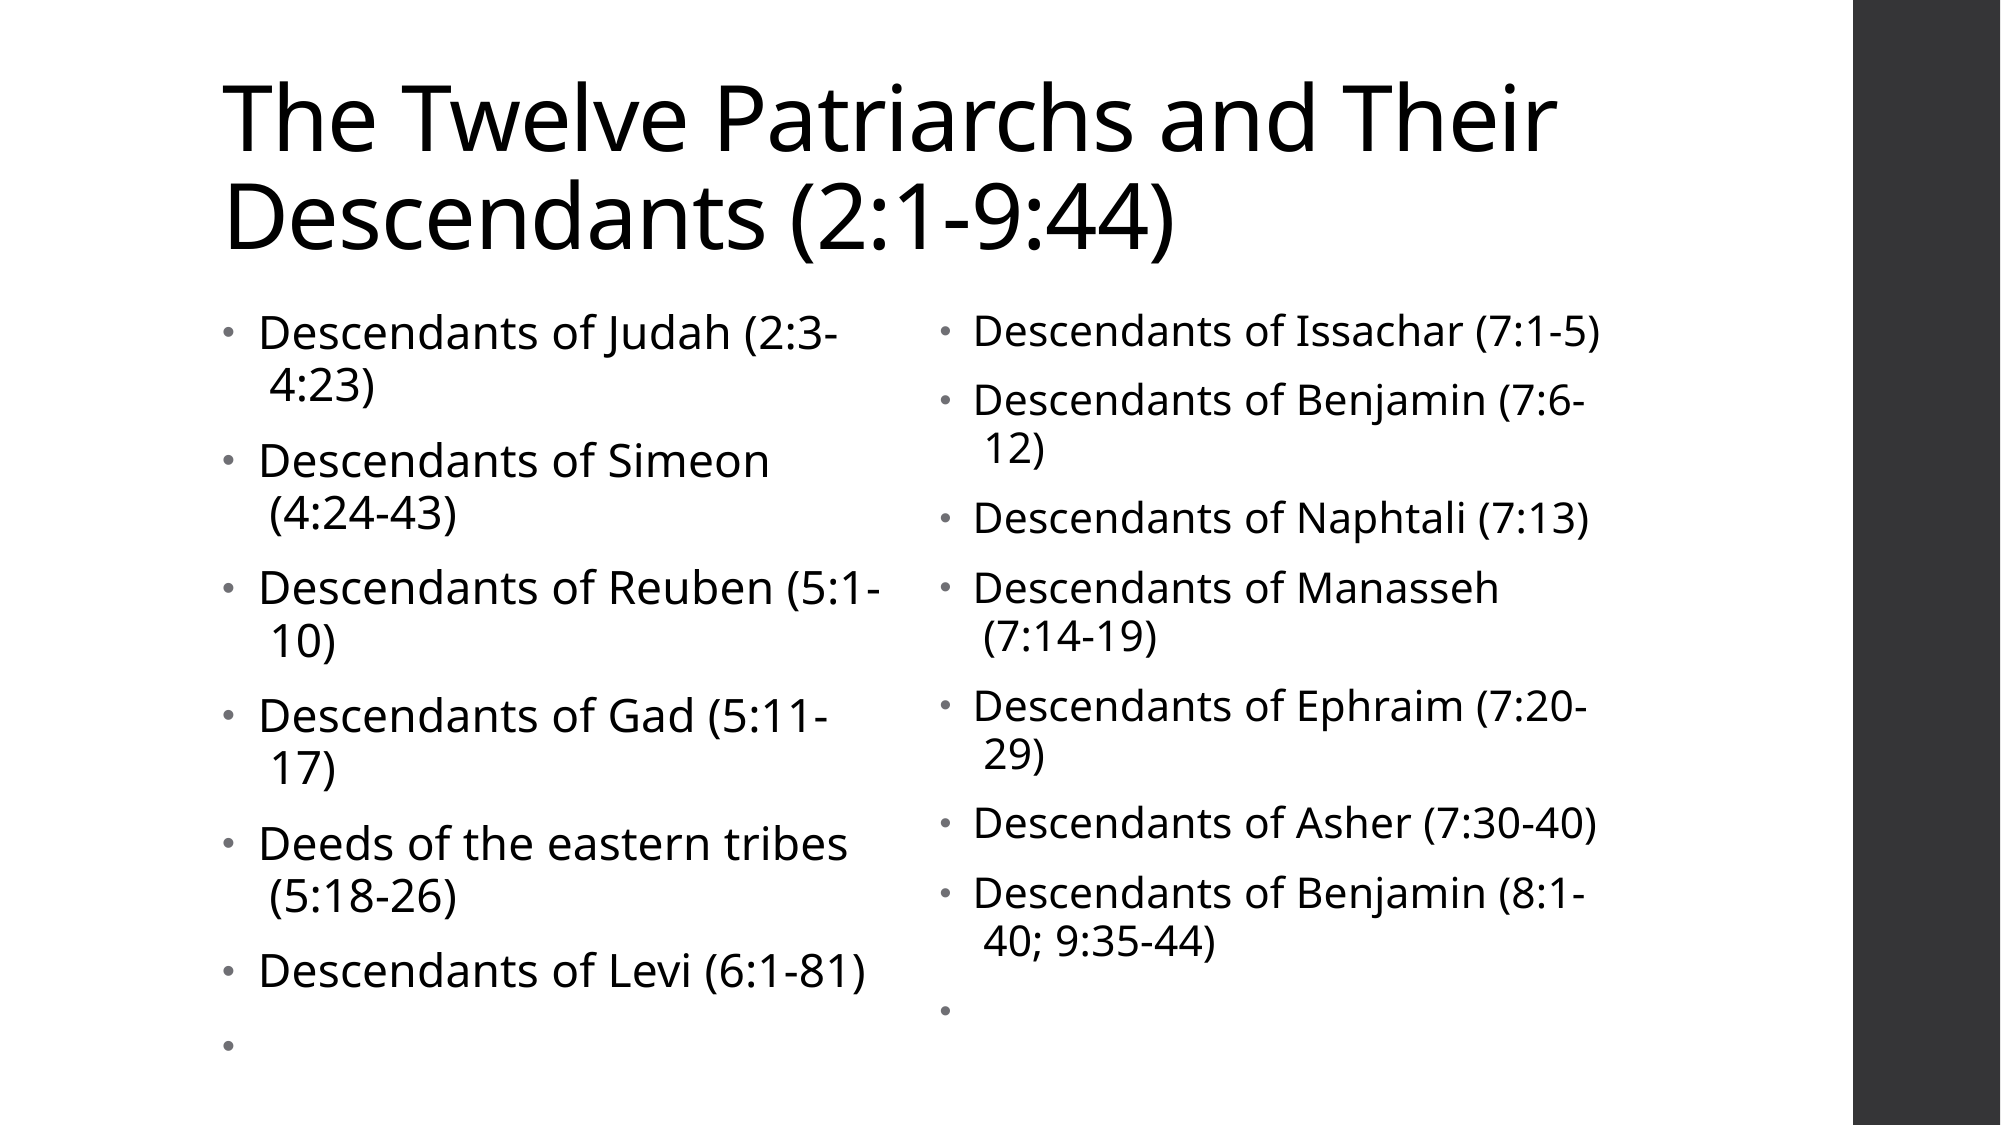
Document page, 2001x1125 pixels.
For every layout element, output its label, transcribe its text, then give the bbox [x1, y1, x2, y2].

list Descendants of Issachar (7:1-5) Descendants of Benjamin (7:6-12) Descendants of Naphtali (7:13) Descendants of Manasseh (7:14-19) Descendants of Ephraim (7:20-29) Descendants of Asher (7:30-40) Descendants of Benjamin (8:1-40; 9:35-44) [924, 299, 1617, 1014]
title The Twelve Patriarchs and Their Descendants (2:1-9:44) [206, 60, 1797, 278]
list Descendants of Judah (2:3-4:23) Descendants of Simeon (4:24-43) Descendants of Reuben (5:1-10) Descendants of Gad (5:11-17) Deeds of the eastern tribes (5:18-26) Descendants of Levi (6:1-81) [207, 299, 900, 1014]
